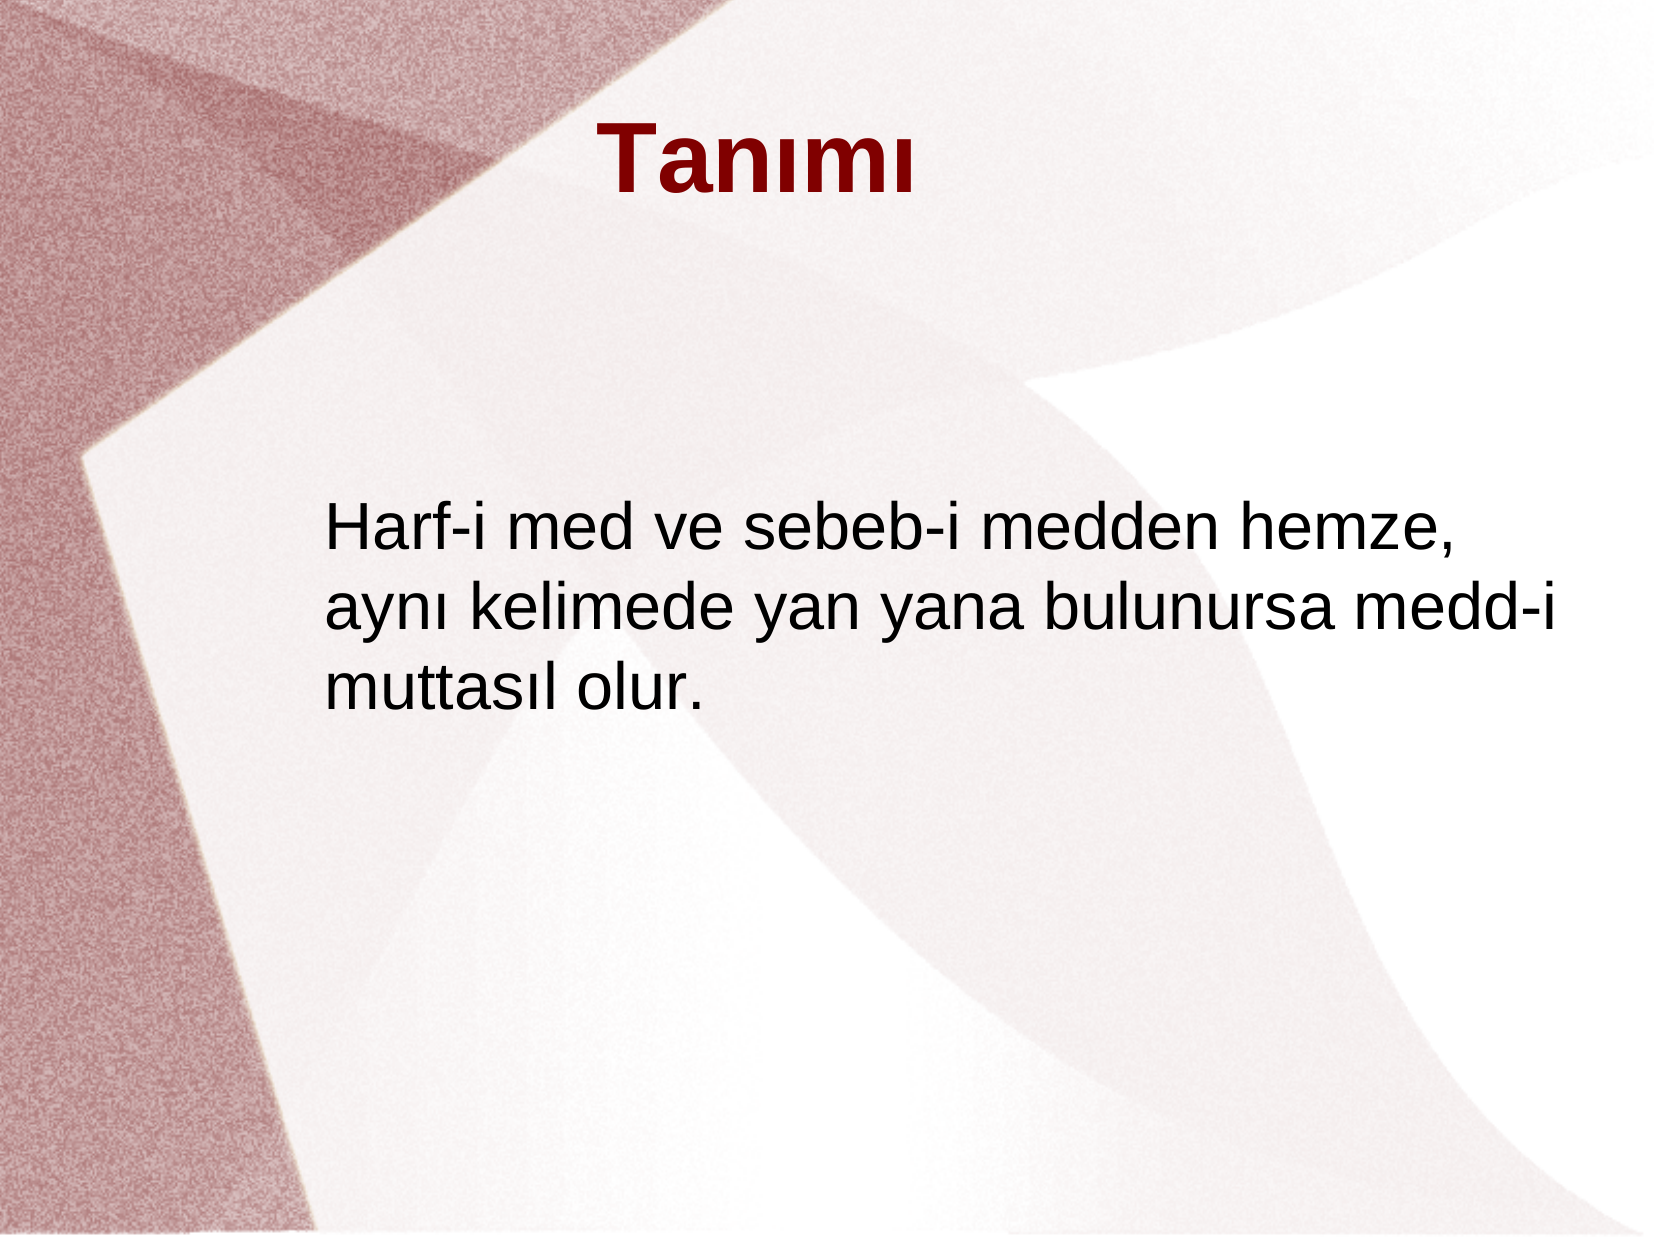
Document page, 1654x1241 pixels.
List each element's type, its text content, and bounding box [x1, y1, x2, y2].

title Tanımı [596, 56, 1607, 250]
subtitle Harf-i med ve sebeb-i medden hemze, aynı kelimede yan yana bulunursa medd-i muttasıl olur. [324, 481, 1601, 725]
